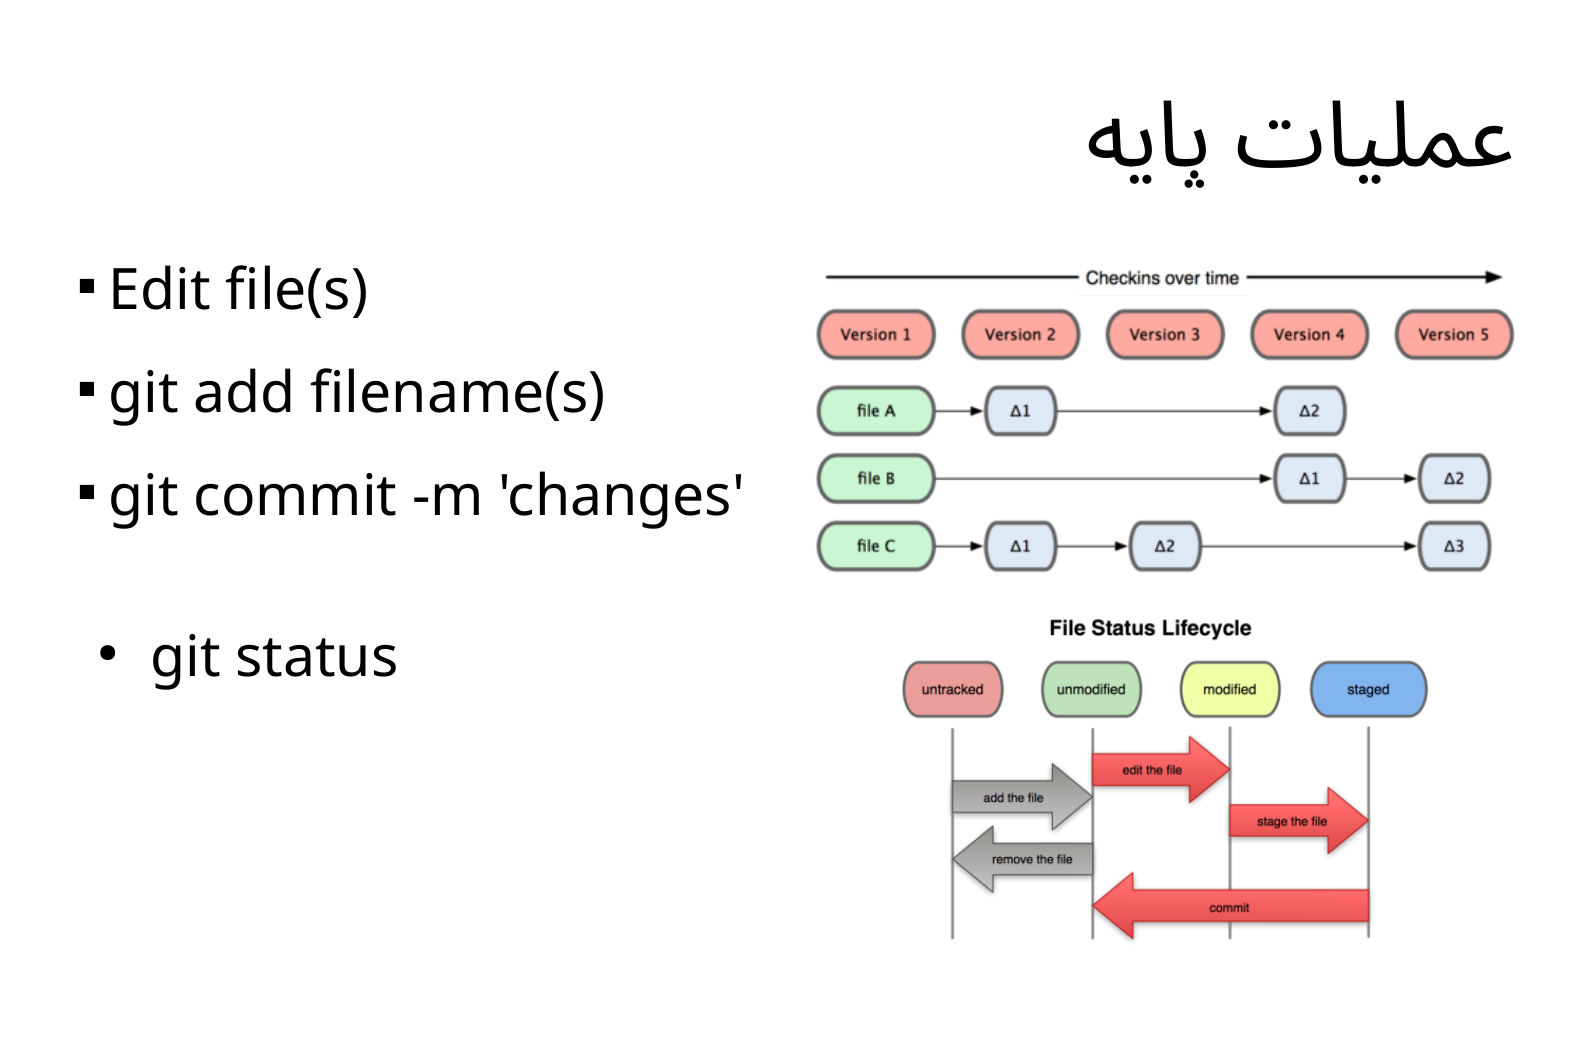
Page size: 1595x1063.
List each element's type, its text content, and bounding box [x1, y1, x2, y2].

list Edit file(s) git add filename(s) git commit -m 'changes' [79, 248, 780, 584]
title عملیات پایه [79, 42, 1515, 220]
picture [901, 615, 1429, 950]
picture [814, 259, 1516, 573]
list git status [79, 615, 780, 950]
